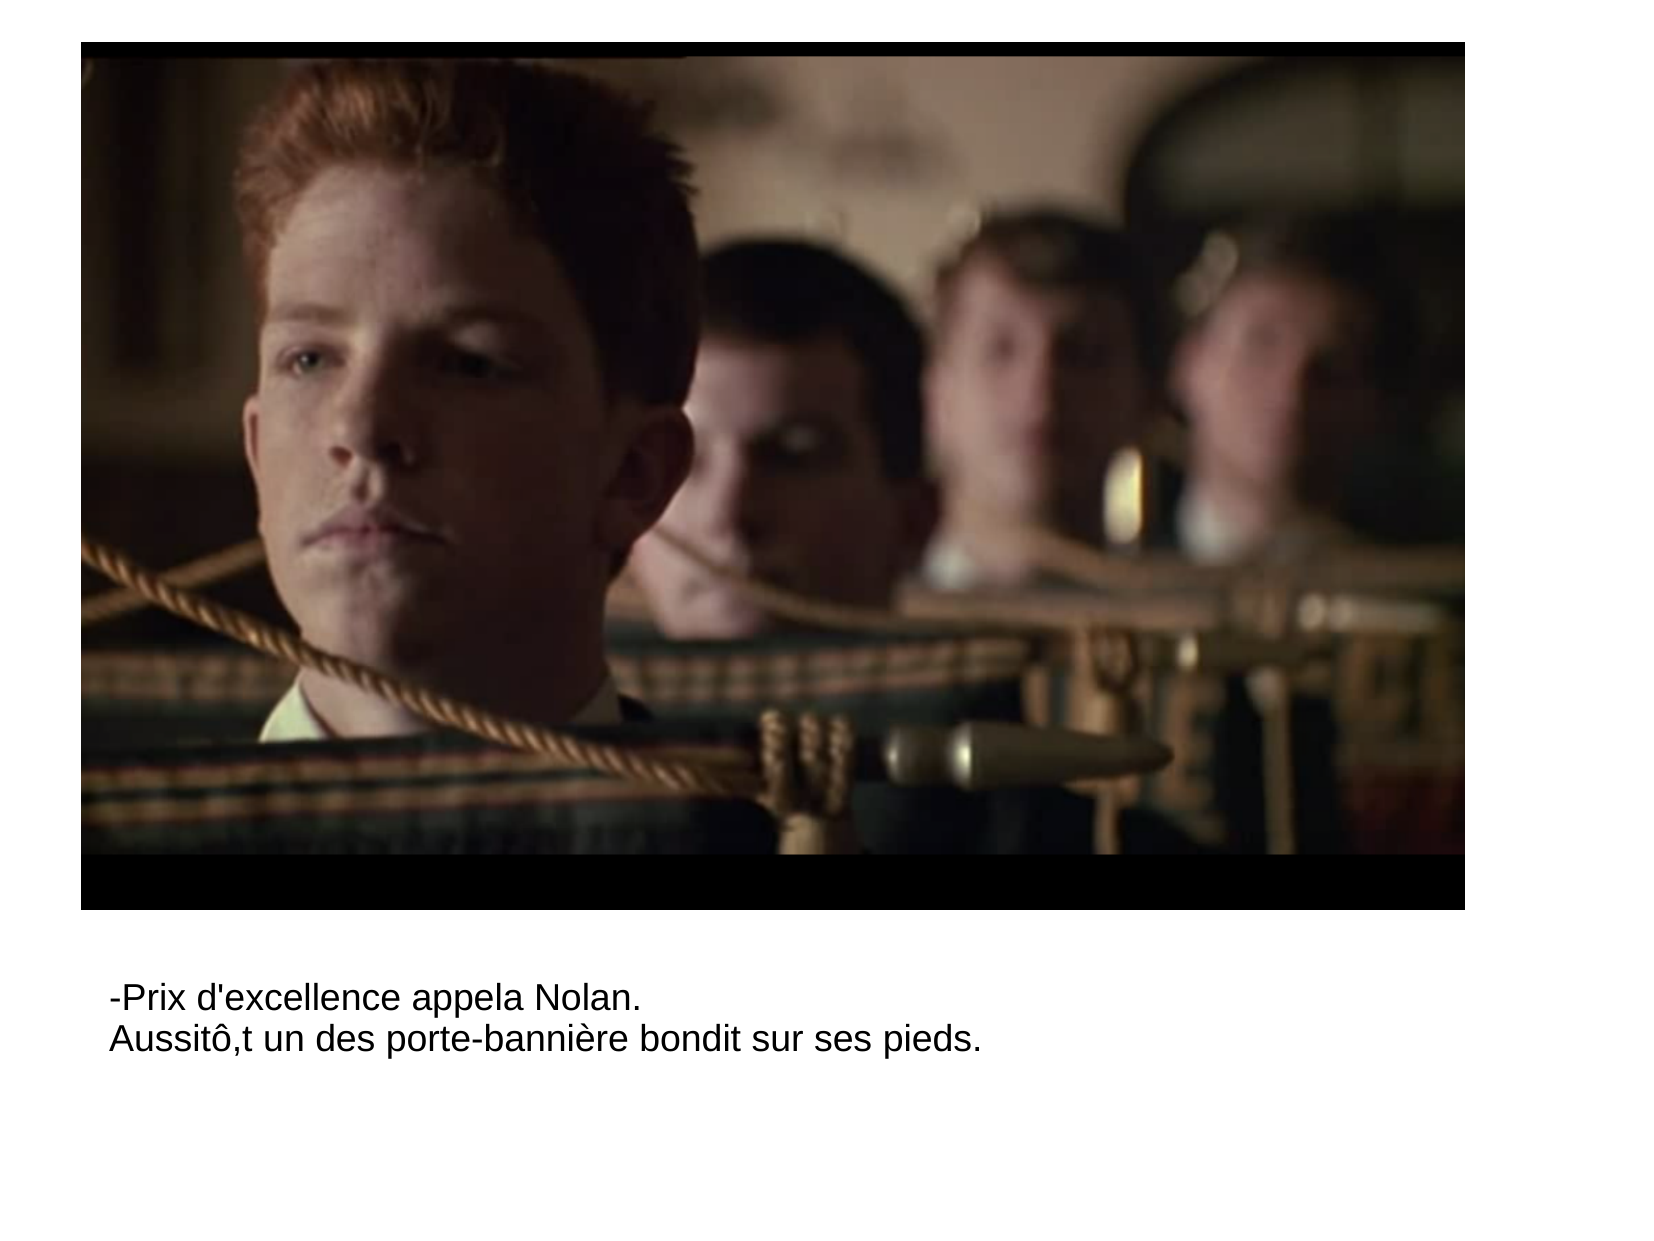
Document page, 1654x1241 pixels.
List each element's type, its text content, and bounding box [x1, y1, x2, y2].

picture [81, 42, 1465, 910]
text_box -Prix d'excellence appela Nolan. Aussitô,t un des porte-bannière bondit sur ses pieds. [94, 968, 1571, 1068]
